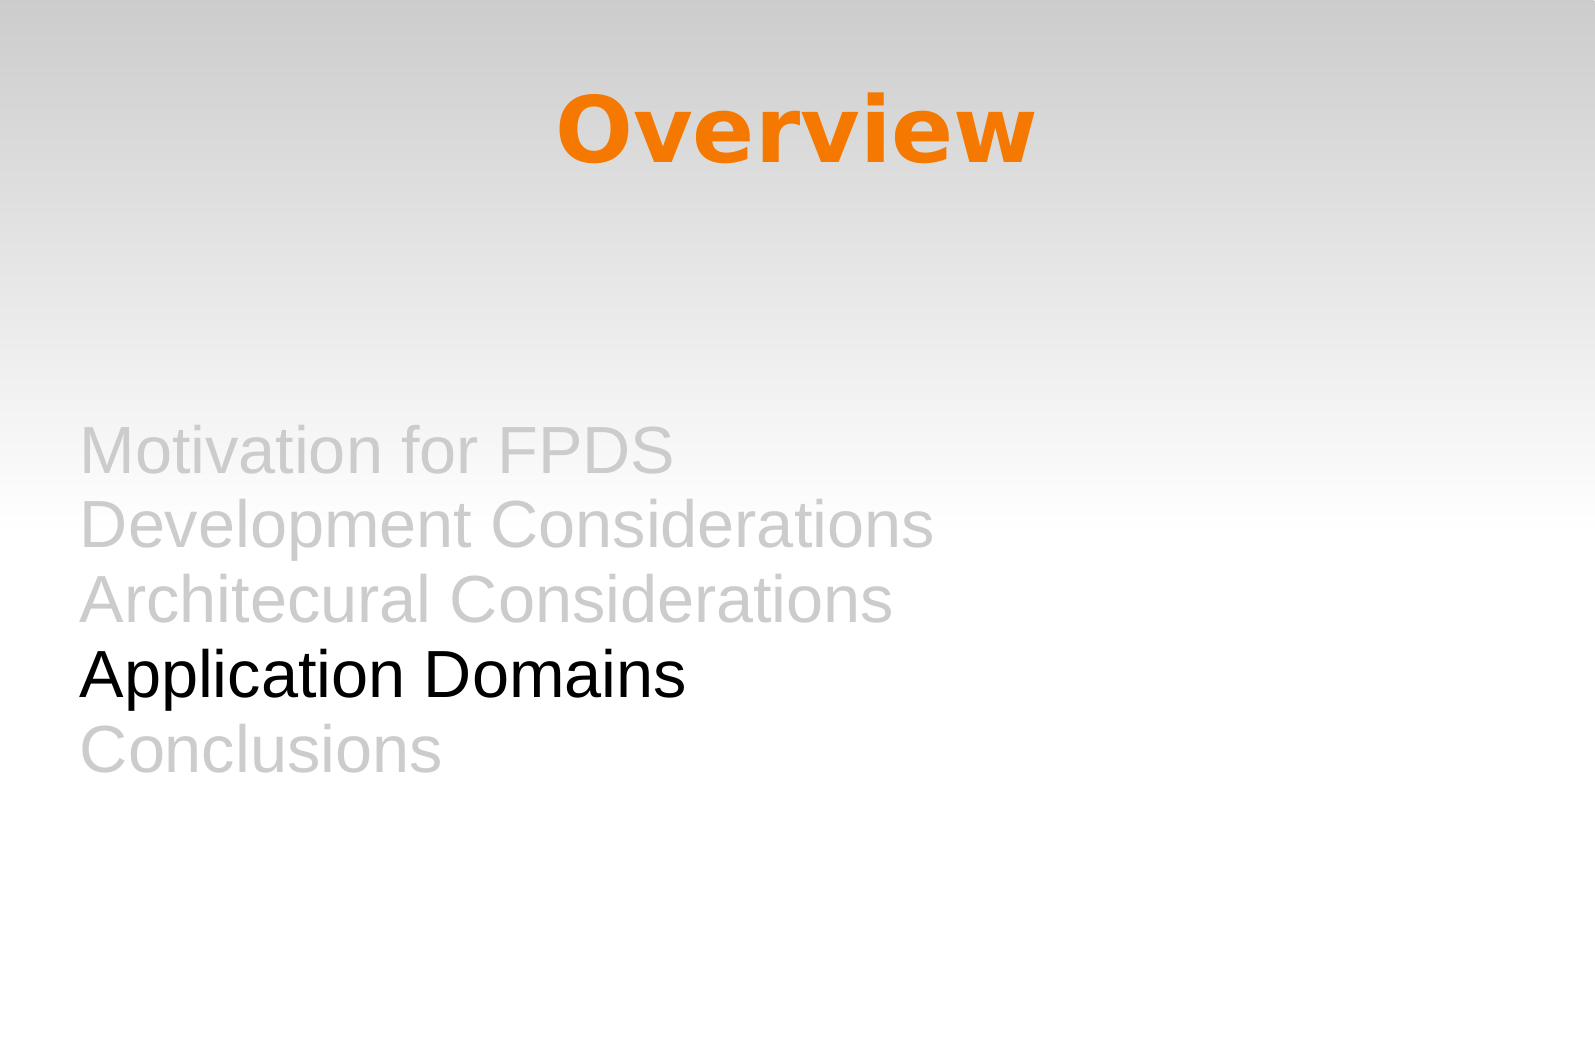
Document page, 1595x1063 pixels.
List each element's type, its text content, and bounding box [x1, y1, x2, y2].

title Overview [79, 49, 1515, 213]
subtitle Motivation for FPDS Development Considerations Architecural Considerations Application Domains Conclusions [79, 256, 1515, 943]
